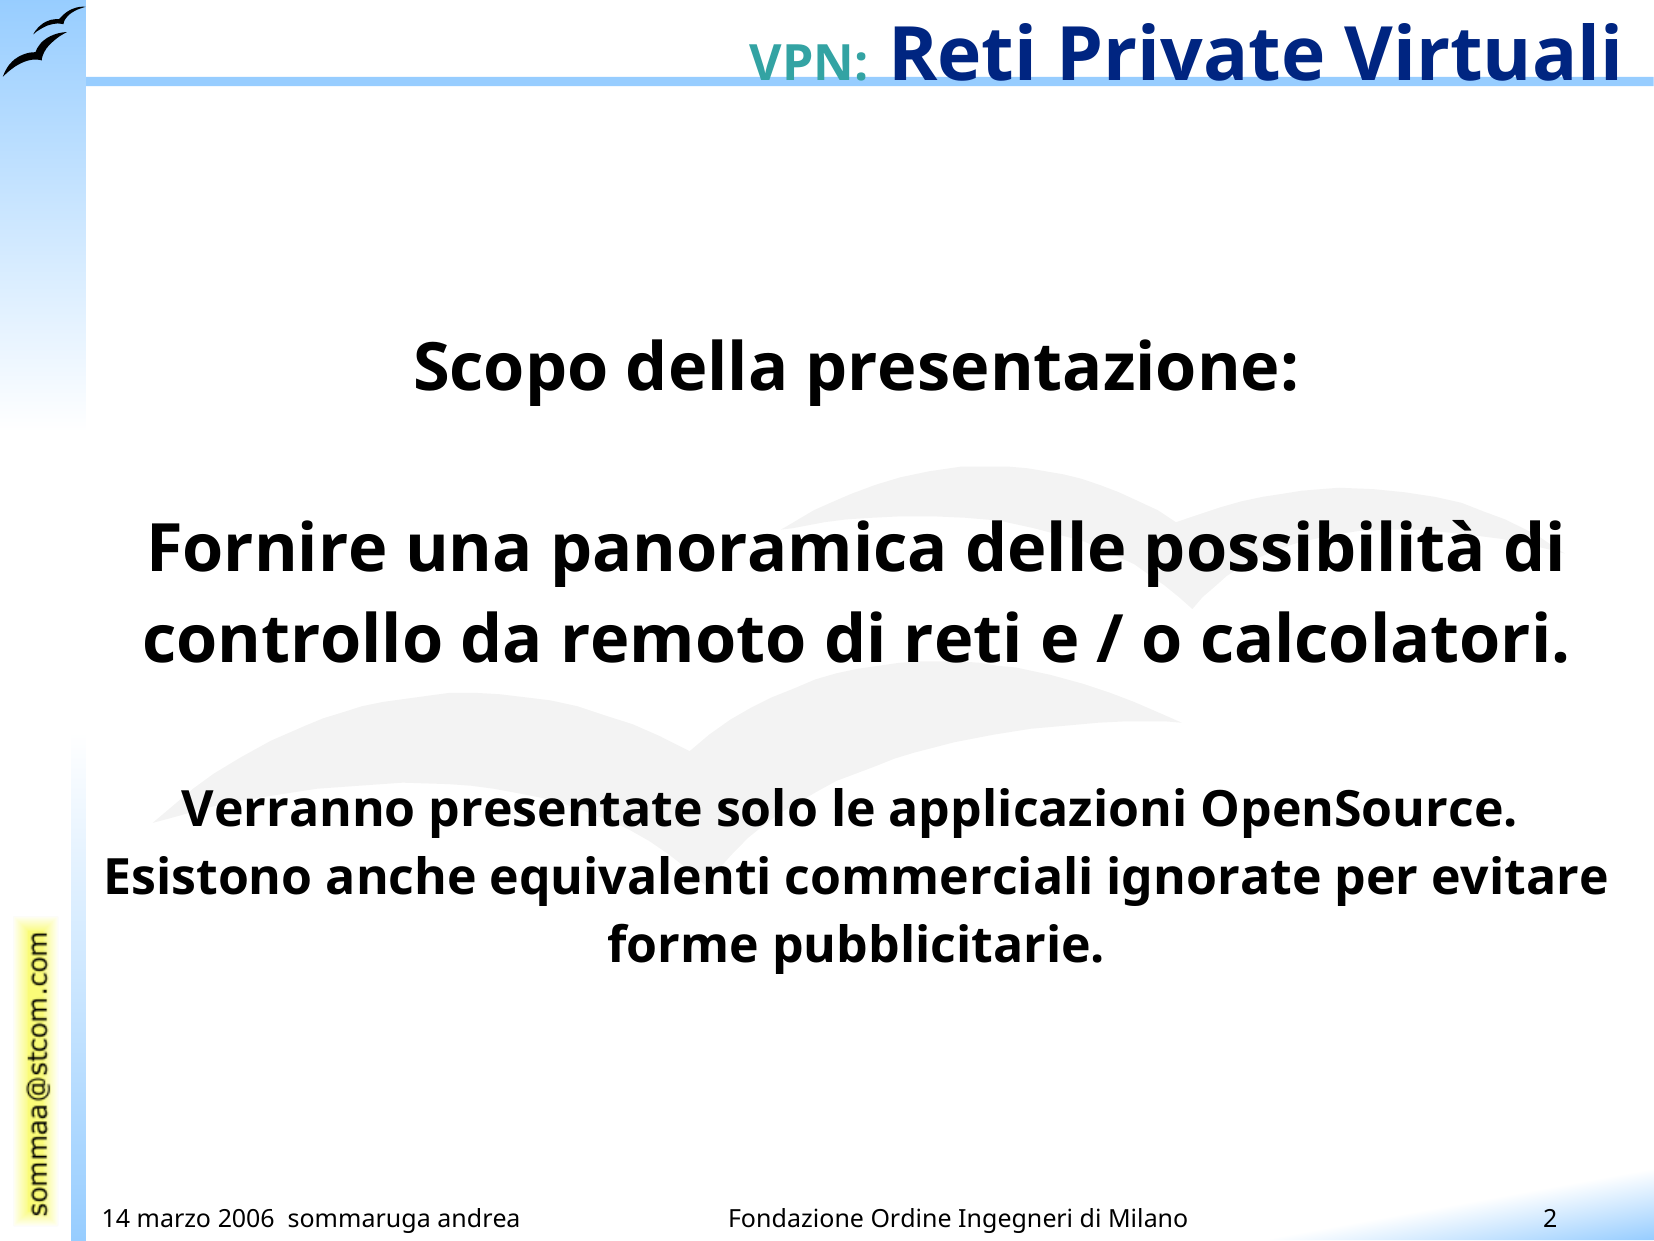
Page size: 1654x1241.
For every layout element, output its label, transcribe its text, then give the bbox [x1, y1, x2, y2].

subtitle Scopo della presentazione: Fornire una panoramica delle possibilità di controllo da remoto di reti e / o calcolatori. Verranno presentate solo le applicazioni OpenSource. Esistono anche equivalenti commerciali ignorate per evitare forme pubblicitarie. [85, 134, 1628, 1163]
picture [12, 915, 60, 1228]
title VPN: Reti Private Virtuali [85, 0, 1654, 104]
